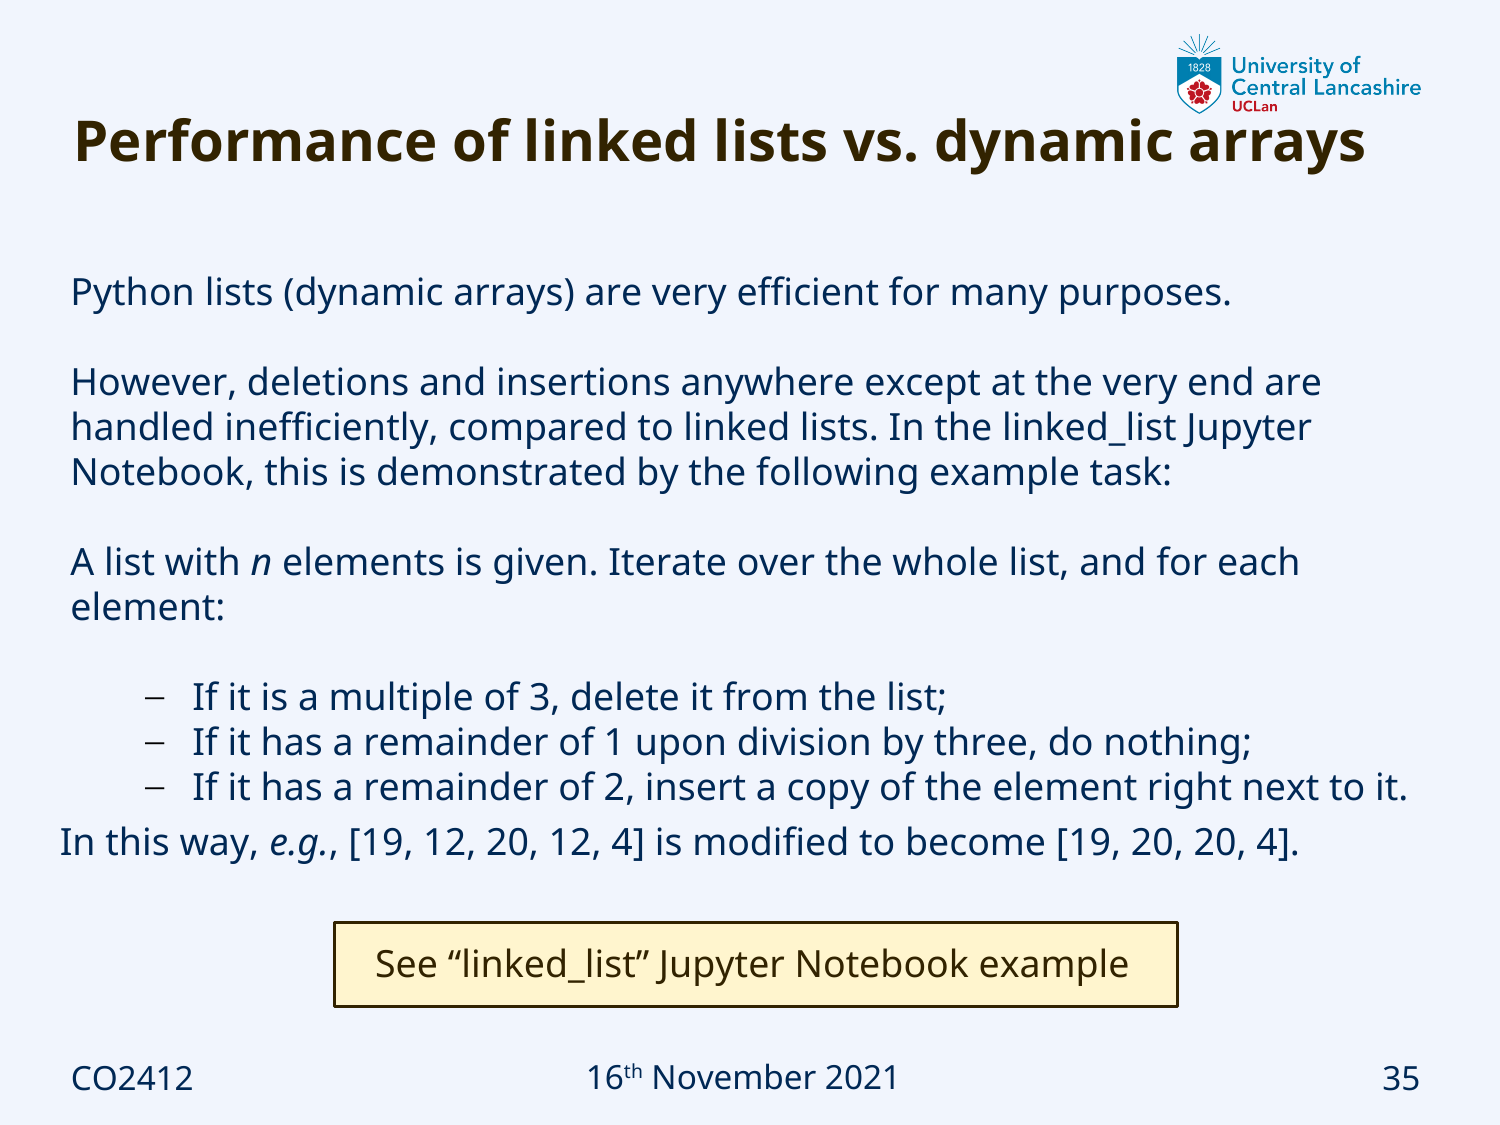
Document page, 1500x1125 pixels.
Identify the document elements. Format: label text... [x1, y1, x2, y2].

picture [1177, 34, 1421, 93]
text_box See “linked_list” Jupyter Notebook example [331, 932, 1175, 993]
text_box In this way, e.g., [19, 12, 20, 12, 4] is modified to become [19, 20, 20, 4]. [45, 810, 1423, 871]
text_box Python lists (dynamic arrays) are very efficient for many purposes. However, deletions and insertions anywhere except at the very end are handled inefficiently, compared to linked lists. In the linked_list Jupyter Notebook, this is demonstrated by the following example task: A list with n elements is given. Iterate over the whole list, and for each element: If it is a multiple of 3, delete it from the list; If it has a remainder of 1 upon division by three, do nothing; If it has a remainder of 2, insert a copy of the element right next to it. [55, 260, 1434, 771]
text_box [334, 922, 1178, 1007]
title Performance of linked lists vs. dynamic arrays [58, 93, 1475, 186]
